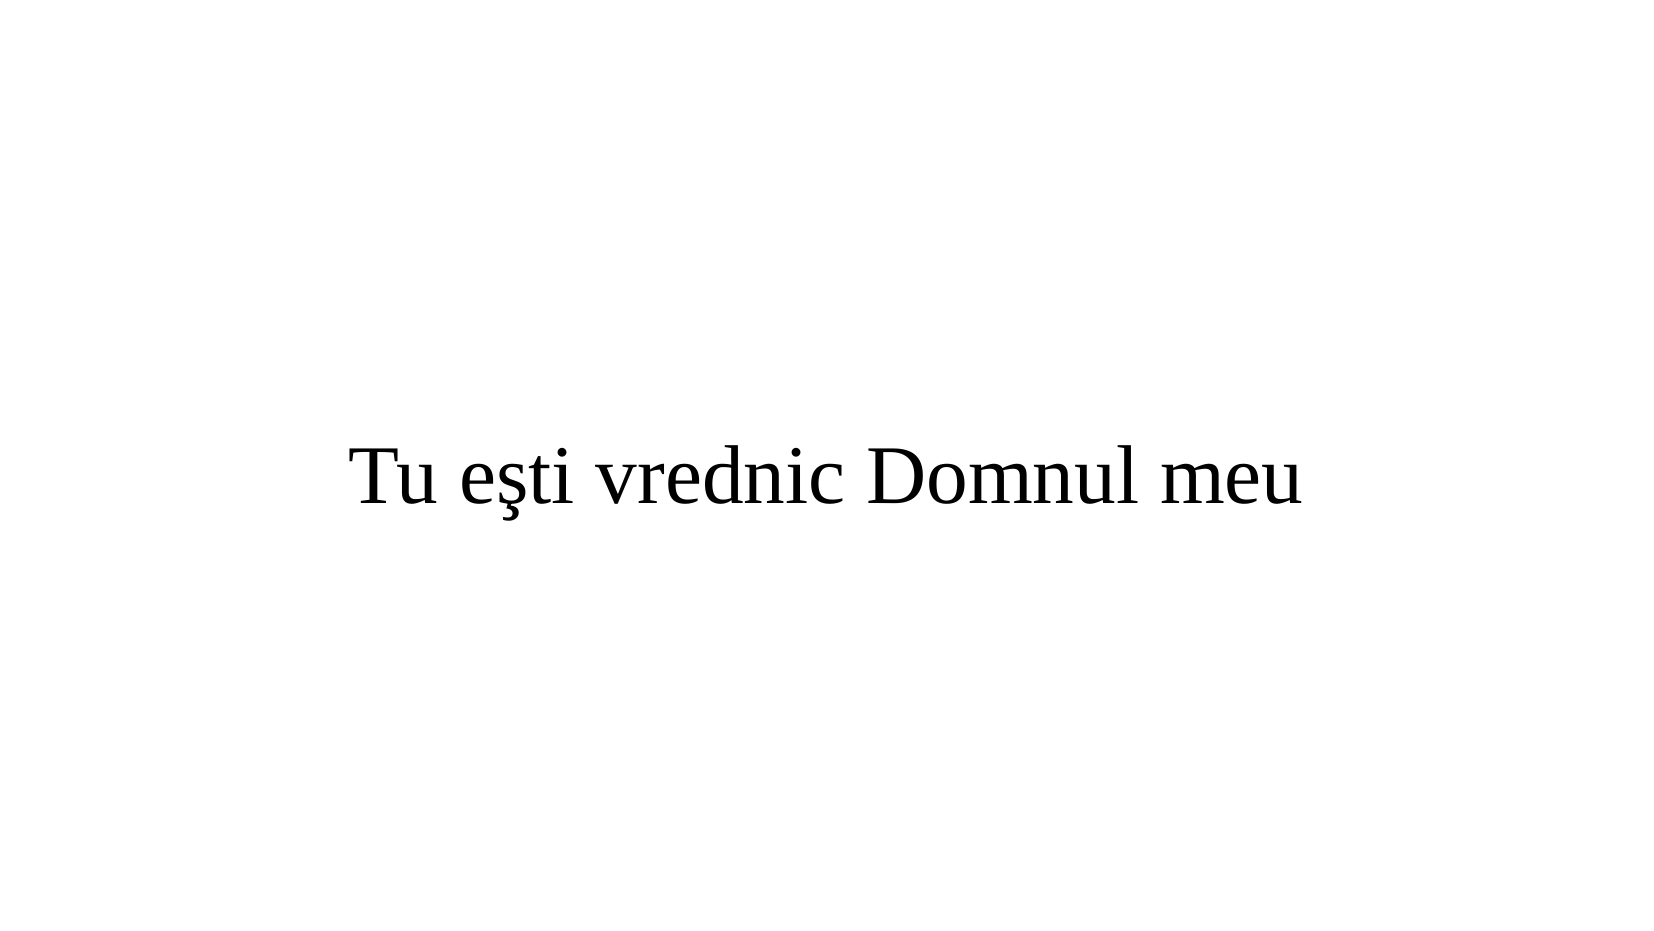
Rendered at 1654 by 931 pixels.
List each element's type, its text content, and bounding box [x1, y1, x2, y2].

title Tu eşti vrednic Domnul meu [165, 420, 1489, 521]
